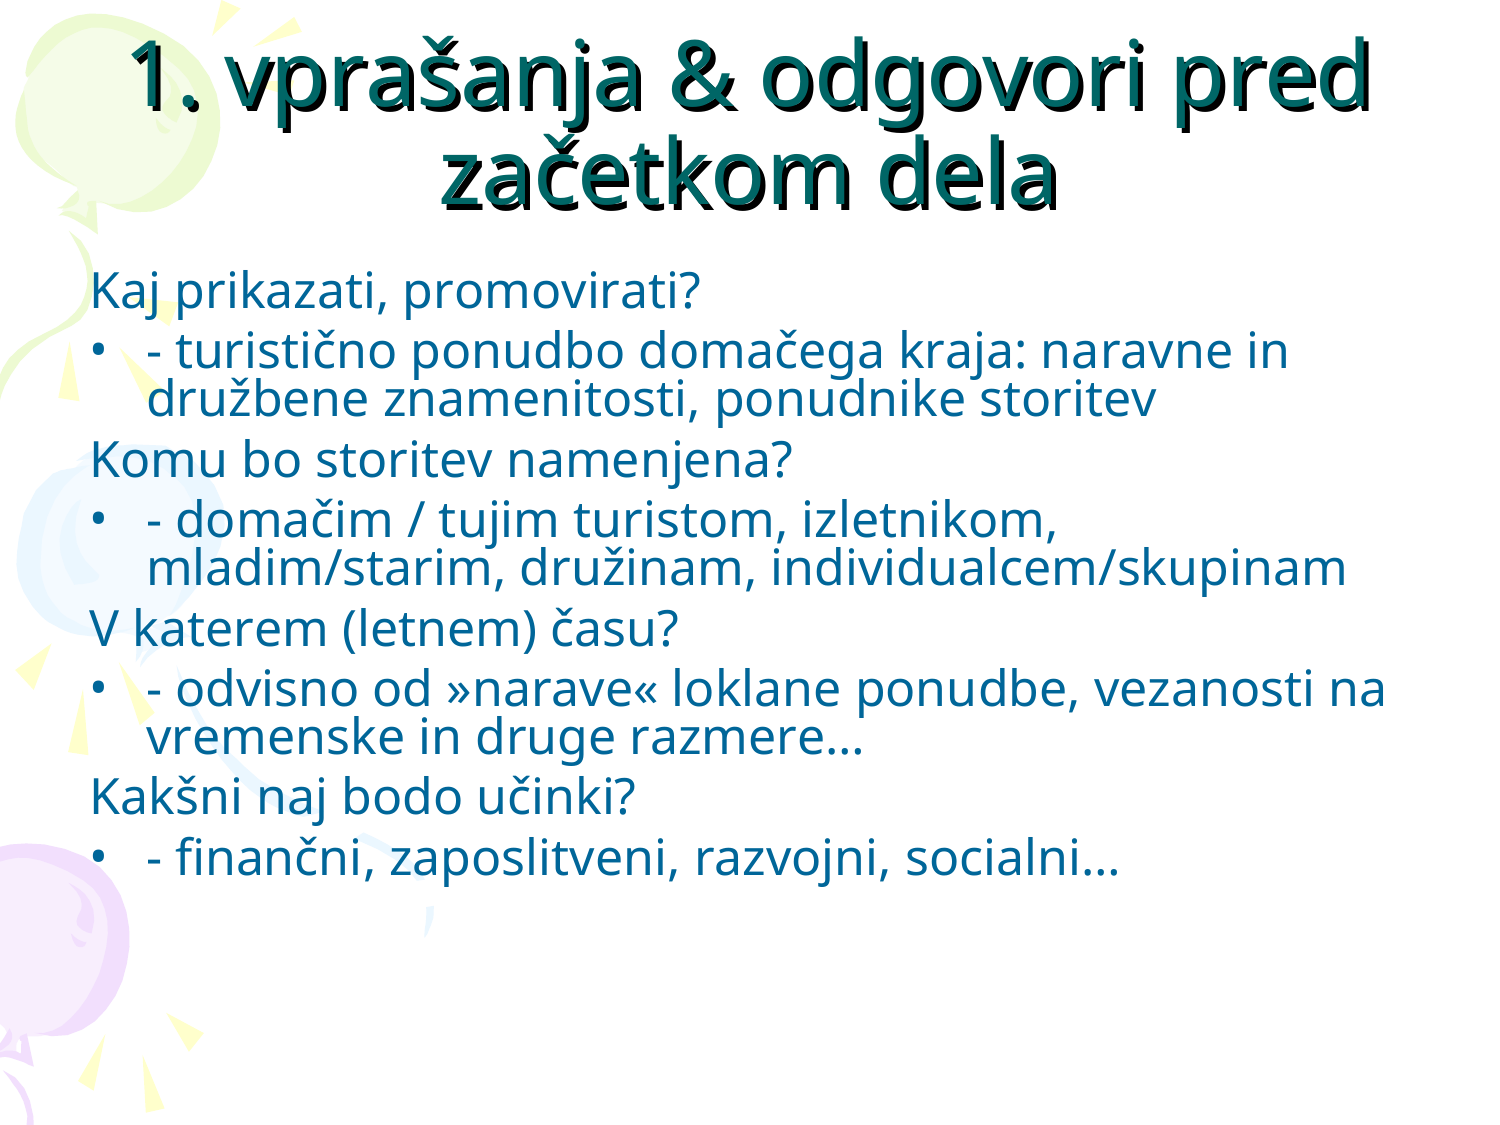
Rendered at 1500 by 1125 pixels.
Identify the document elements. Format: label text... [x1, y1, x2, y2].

list Kaj prikazati, promovirati? - turistično ponudbo domačega kraja: naravne in družbene znamenitosti, ponudnike storitev Komu bo storitev namenjena? - domačim / tujim turistom, izletnikom, mladim/starim, družinam, individualcem/skupinam V katerem (letnem) času? - odvisno od »narave« loklane ponudbe, vezanosti na vremenske in druge razmere… Kakšni naj bodo učinki? - finančni, zaposlitveni, razvojni, socialni… [75, 262, 1426, 994]
title 1. vprašanja & odgovori pred začetkom dela [72, 16, 1426, 233]
